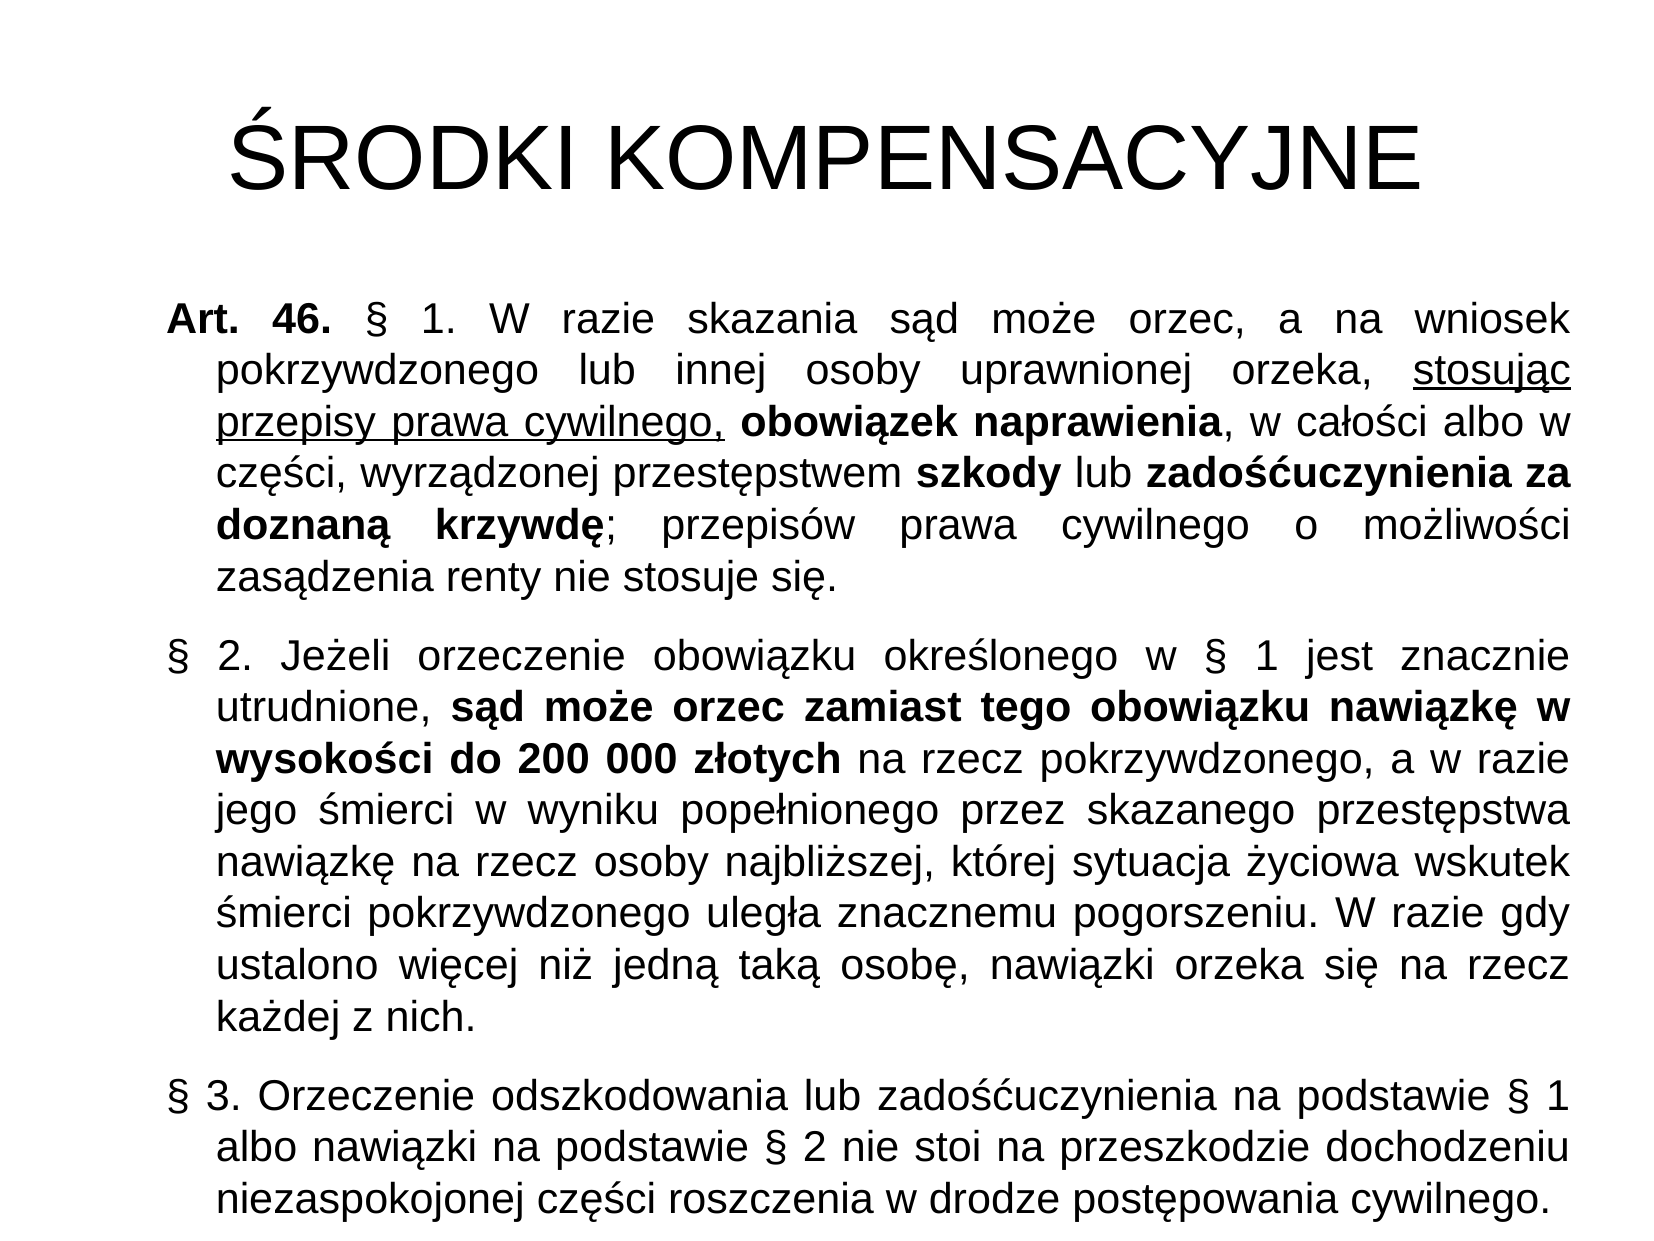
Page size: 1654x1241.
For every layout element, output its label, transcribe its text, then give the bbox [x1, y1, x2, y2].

list Art. 46. § 1. W razie skazania sąd może orzec, a na wniosek pokrzywdzonego lub innej osoby uprawnionej orzeka, stosując przepisy prawa cywilnego, obowiązek naprawienia, w całości albo w części, wyrządzonej przestępstwem szkody lub zadośćuczynienia za doznaną krzywdę; przepisów prawa cywilnego o możliwości zasądzenia renty nie stosuje się. § 2. Jeżeli orzeczenie obowiązku określonego w § 1 jest znacznie utrudnione, sąd może orzec zamiast tego obowiązku nawiązkę w wysokości do 200 000 złotych na rzecz pokrzywdzonego, a w razie jego śmierci w wyniku popełnionego przez skazanego przestępstwa nawiązkę na rzecz osoby najbliższej, której sytuacja życiowa wskutek śmierci pokrzywdzonego uległa znacznemu pogorszeniu. W razie gdy ustalono więcej niż jedną taką osobę, nawiązki orzeka się na rzecz każdej z nich. § 3. Orzeczenie odszkodowania lub zadośćuczynienia na podstawie § 1 albo nawiązki na podstawie § 2 nie stoi na przeszkodzie dochodzeniu niezaspokojonej części roszczenia w drodze postępowania cywilnego. [82, 290, 1571, 1226]
title ŚRODKI KOMPENSACYJNE [82, 49, 1571, 257]
